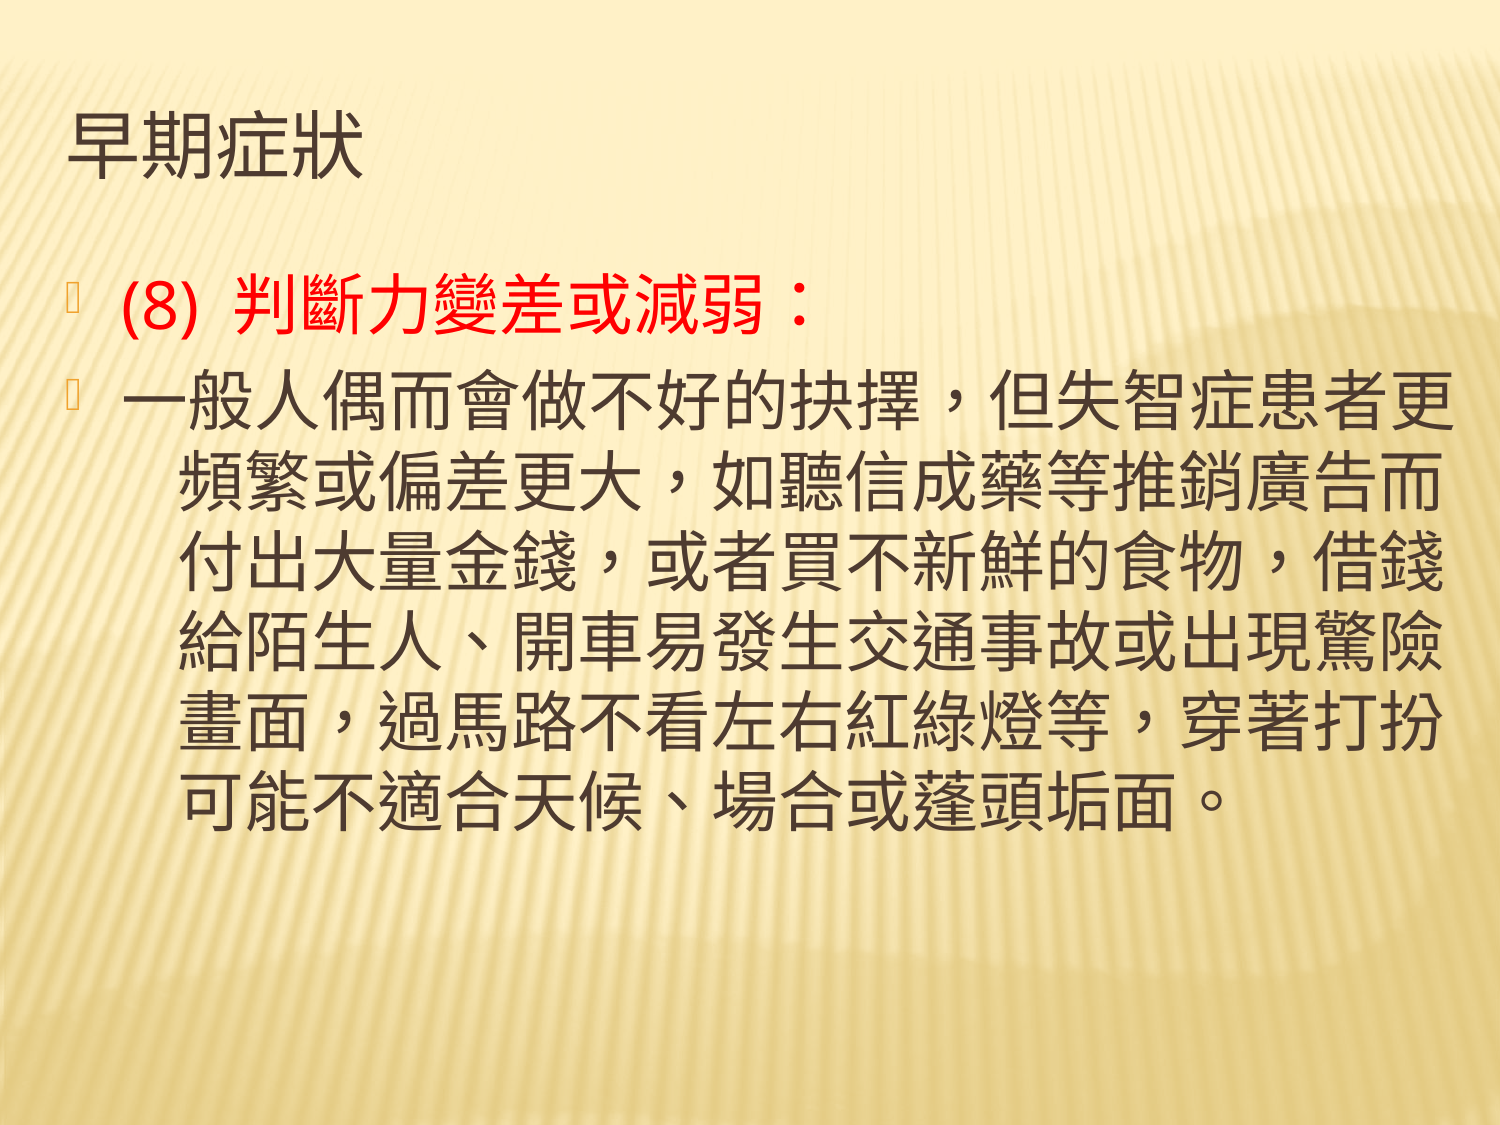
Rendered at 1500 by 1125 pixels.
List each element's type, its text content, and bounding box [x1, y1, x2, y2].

list (8) 判斷力變差或減弱： 一般人偶而會做不好的抉擇，但失智症患者更頻繁或偏差更大，如聽信成藥等推銷廣告而付出大量金錢，或者買不新鮮的食物，借錢給陌生人、開車易發生交通事故或出現驚險畫面，過馬路不看左右紅綠燈等，穿著打扮可能不適合天候、場合或蓬頭垢面。 [50, 254, 1476, 998]
title 早期症狀 [50, 75, 1476, 213]
